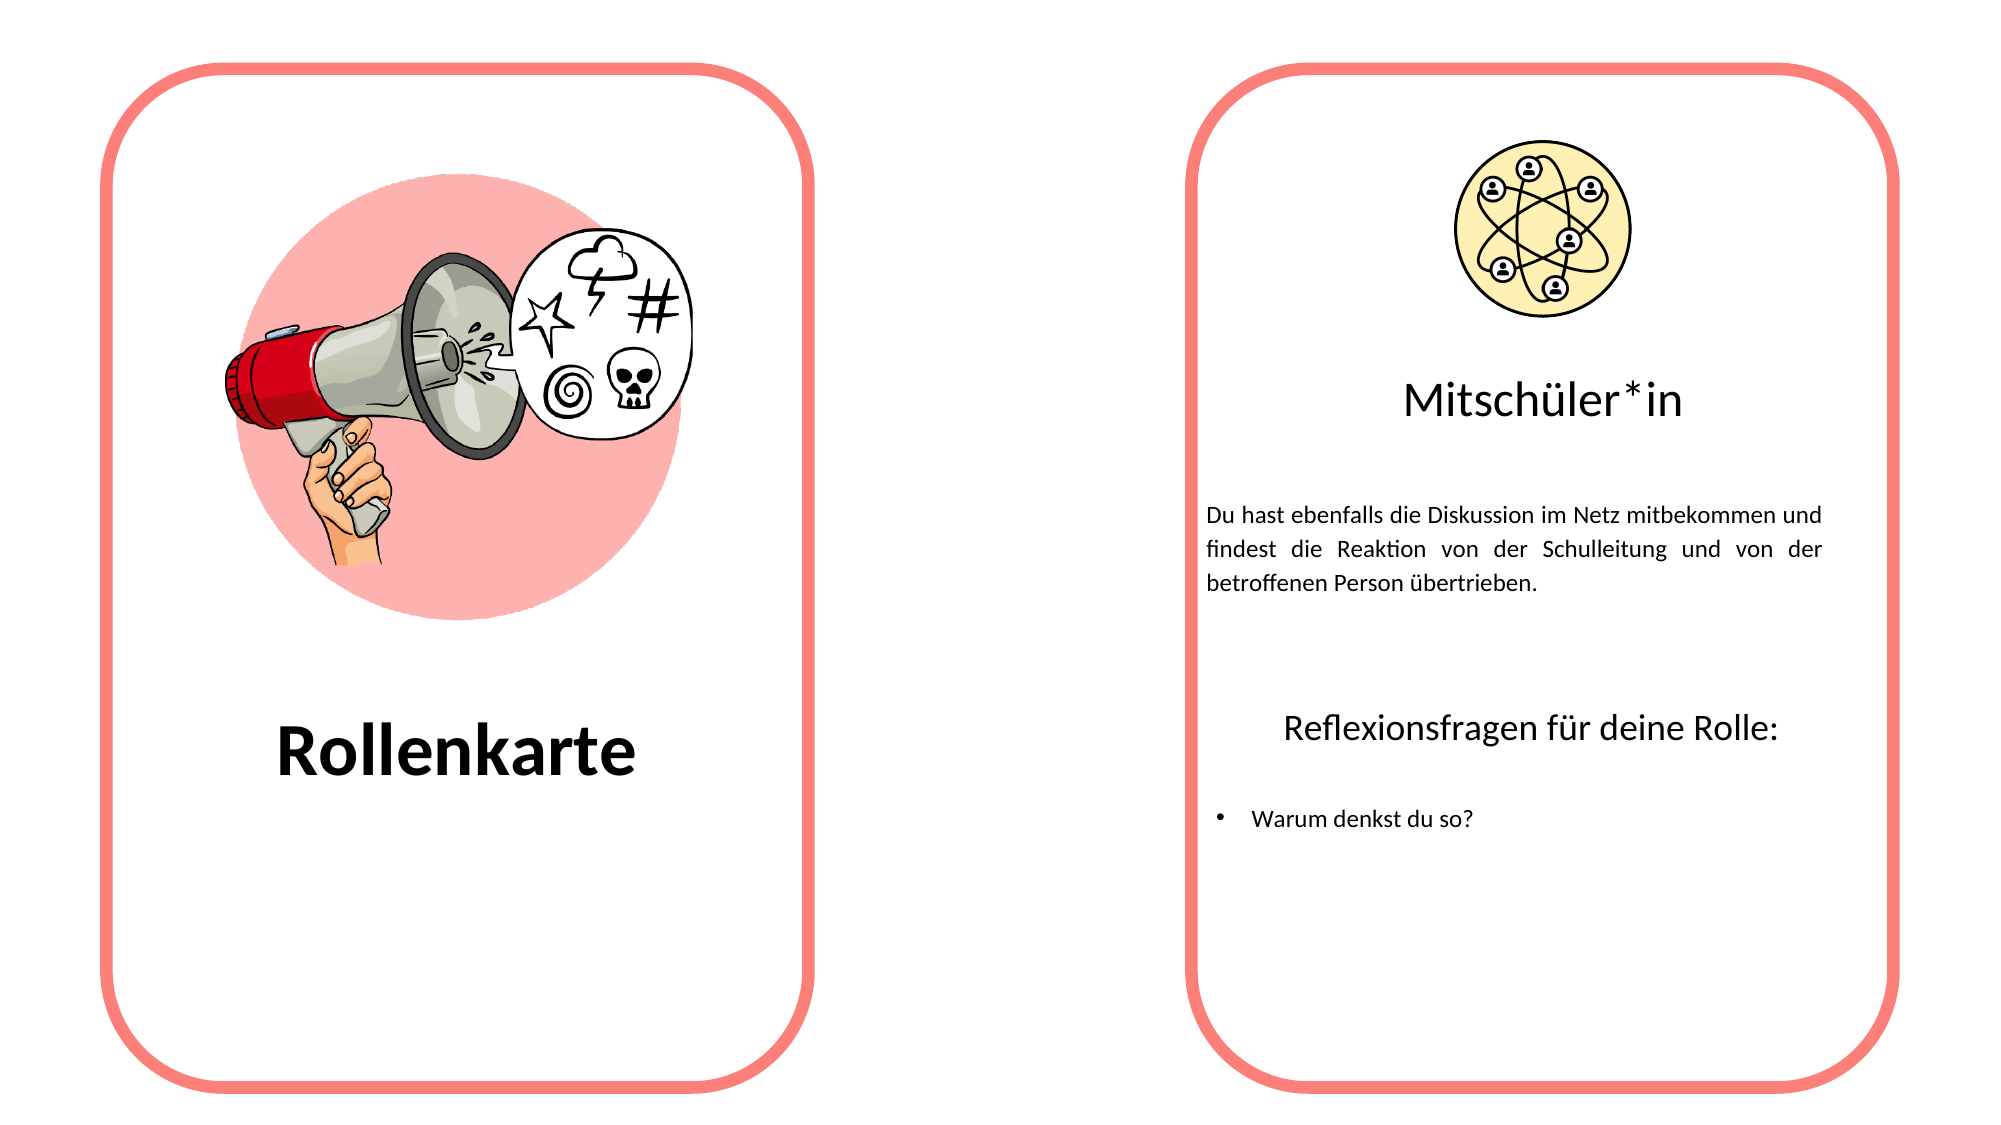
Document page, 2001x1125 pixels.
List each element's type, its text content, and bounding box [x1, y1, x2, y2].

text_box Rollenkarte [159, 693, 756, 799]
picture [176, 162, 739, 631]
text_box Warum denkst du so? [1201, 779, 1866, 840]
text_box Mitschüler*in [1210, 358, 1876, 434]
picture [1424, 110, 1661, 347]
text_box Reflexionsfragen für deine Rolle: [1268, 695, 1798, 757]
text_box Du hast ebenfalls die Diskussion im Netz mitbekommen und findest die Reaktion von der Schulleitung und von der betroffenen Person übertrieben. [1191, 486, 1875, 640]
